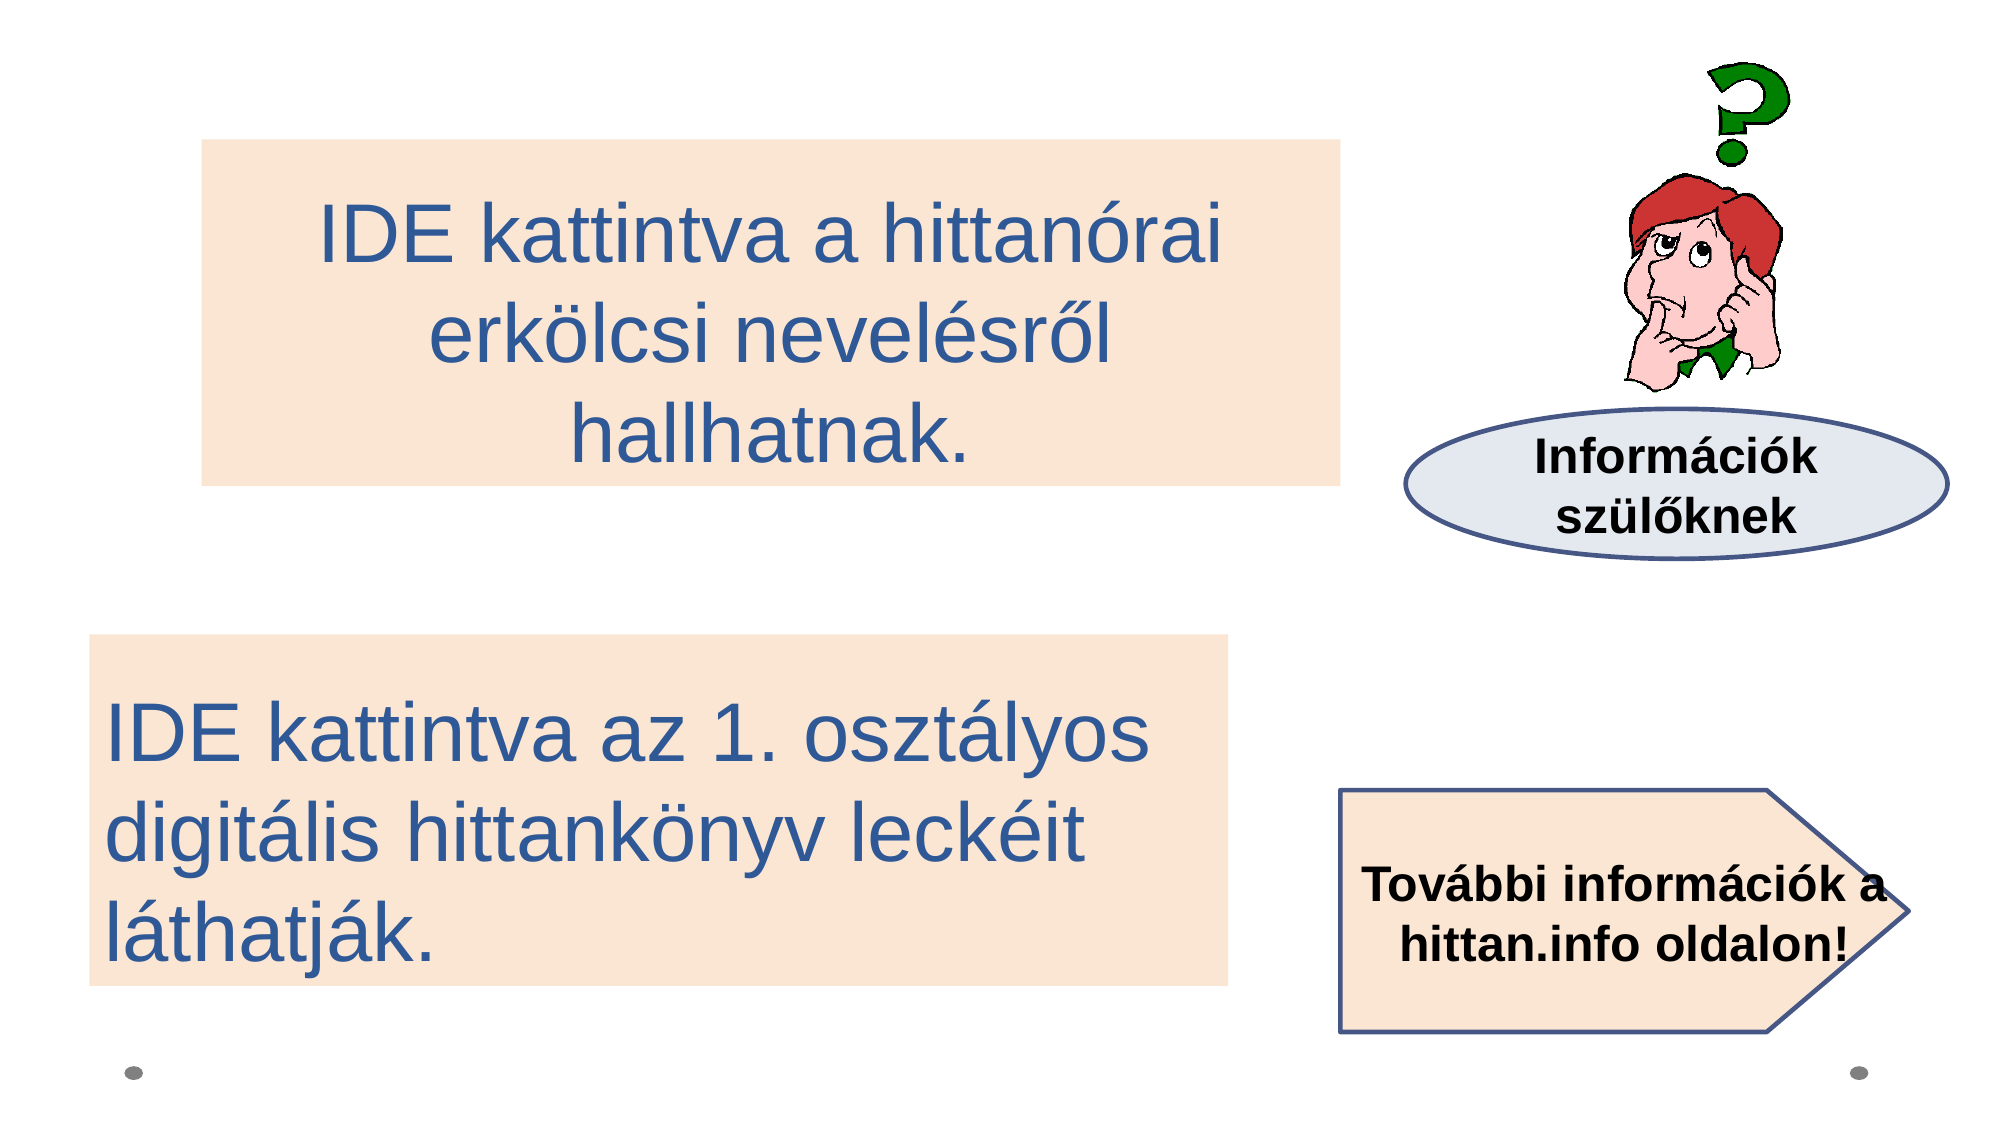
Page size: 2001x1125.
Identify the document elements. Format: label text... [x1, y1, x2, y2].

text_box IDE kattintva a hittanórai erkölcsi nevelésről hallhatnak. [201, 139, 1341, 487]
text_box IDE kattintva az 1. osztályos digitális hittankönyv leckéit láthatják. [89, 634, 1229, 986]
text_box További információk a hittan.info oldalon! [1340, 790, 1909, 1033]
picture [1624, 57, 1791, 393]
text_box Információk szülőknek [1405, 408, 1948, 559]
